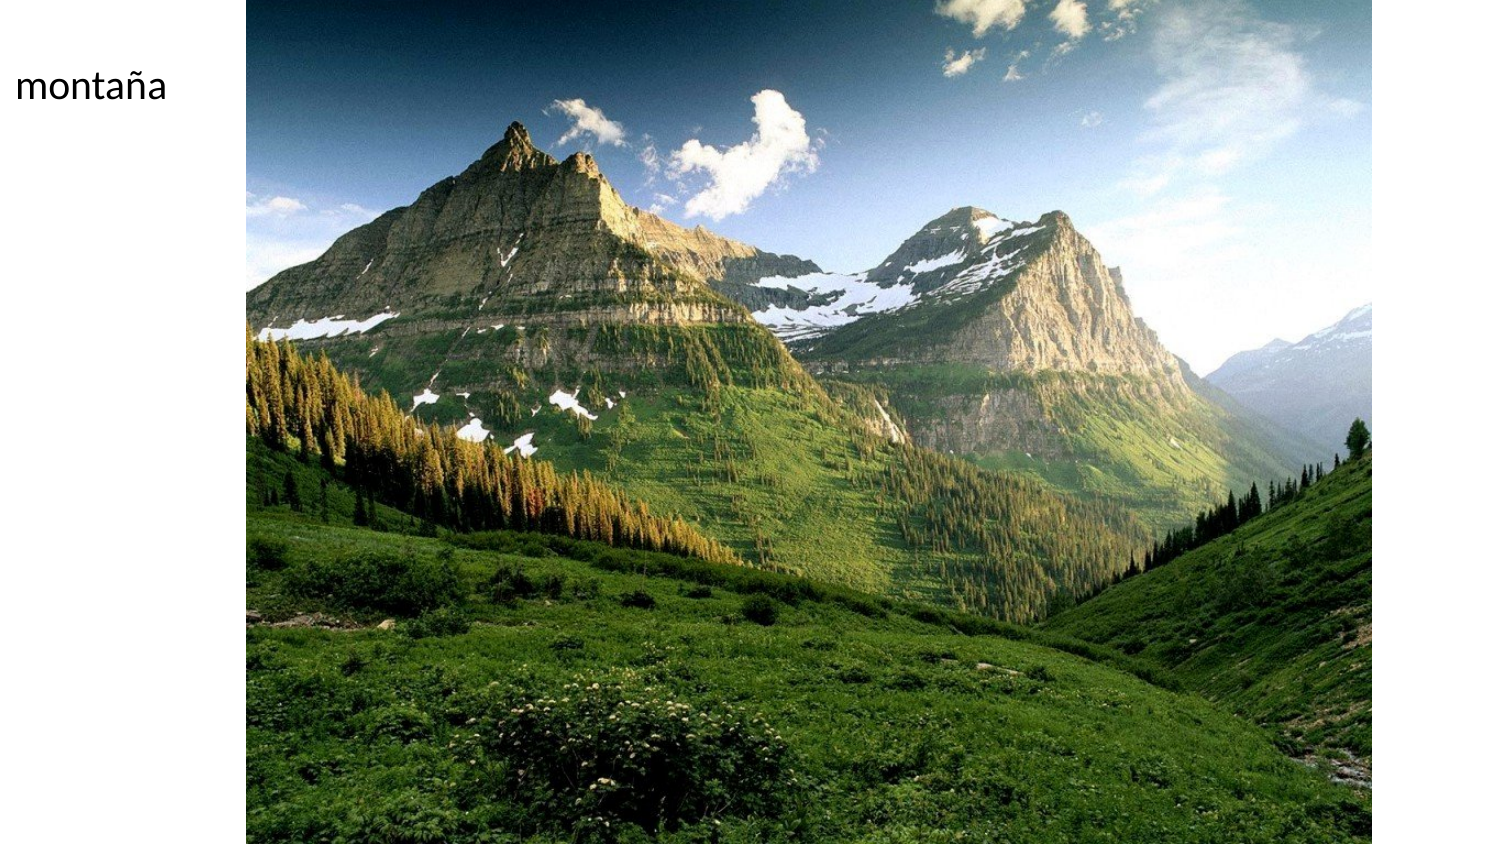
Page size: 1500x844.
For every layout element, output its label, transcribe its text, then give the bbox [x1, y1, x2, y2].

text_box montaña [0, 0, 246, 469]
picture [246, 0, 1372, 844]
